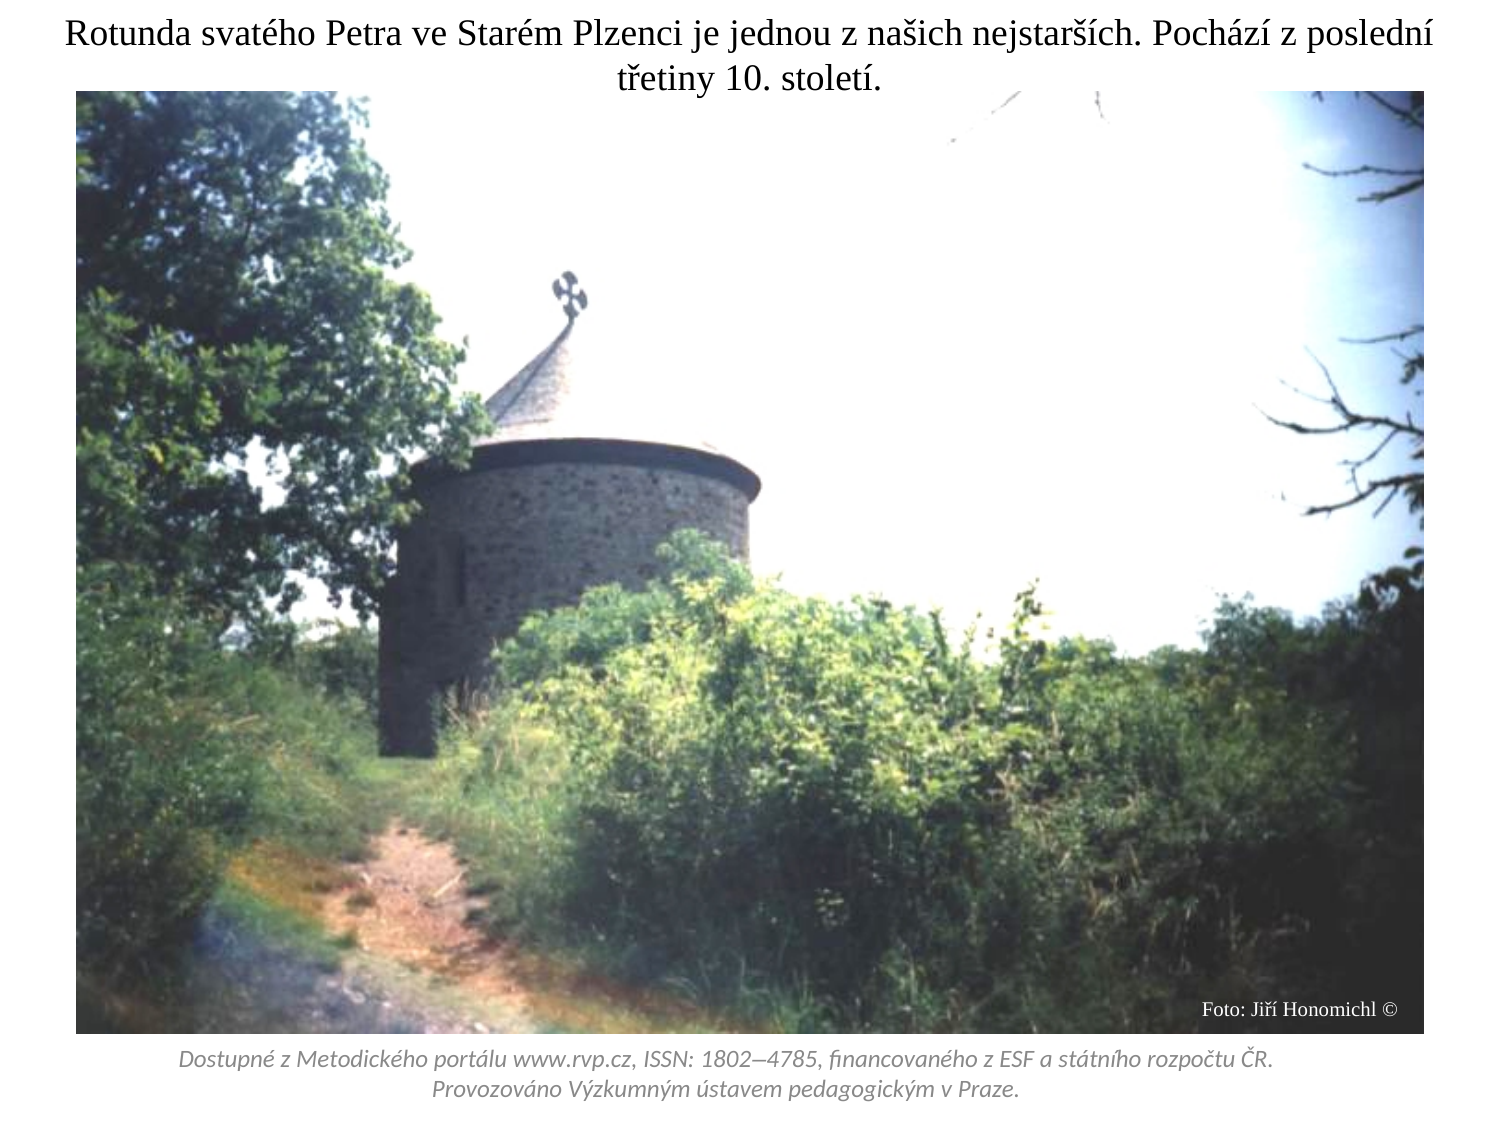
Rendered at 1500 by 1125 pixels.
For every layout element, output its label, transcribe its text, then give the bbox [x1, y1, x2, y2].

text_box Foto: Jiří Honomichl © [1187, 987, 1419, 1029]
text_box Rotunda svatého Petra ve Starém Plzenci je jednou z našich nejstarších. Pochází z poslední třetiny 10. století. [0, 0, 1500, 106]
picture [76, 106, 1424, 1034]
text_box Dostupné z Metodického portálu www.rvp.cz, ISSN: 1802–4785, financovaného z ESF a státního rozpočtu ČR. Provozováno Výzkumným ústavem pedagogickým v Praze. [105, 1042, 1348, 1103]
